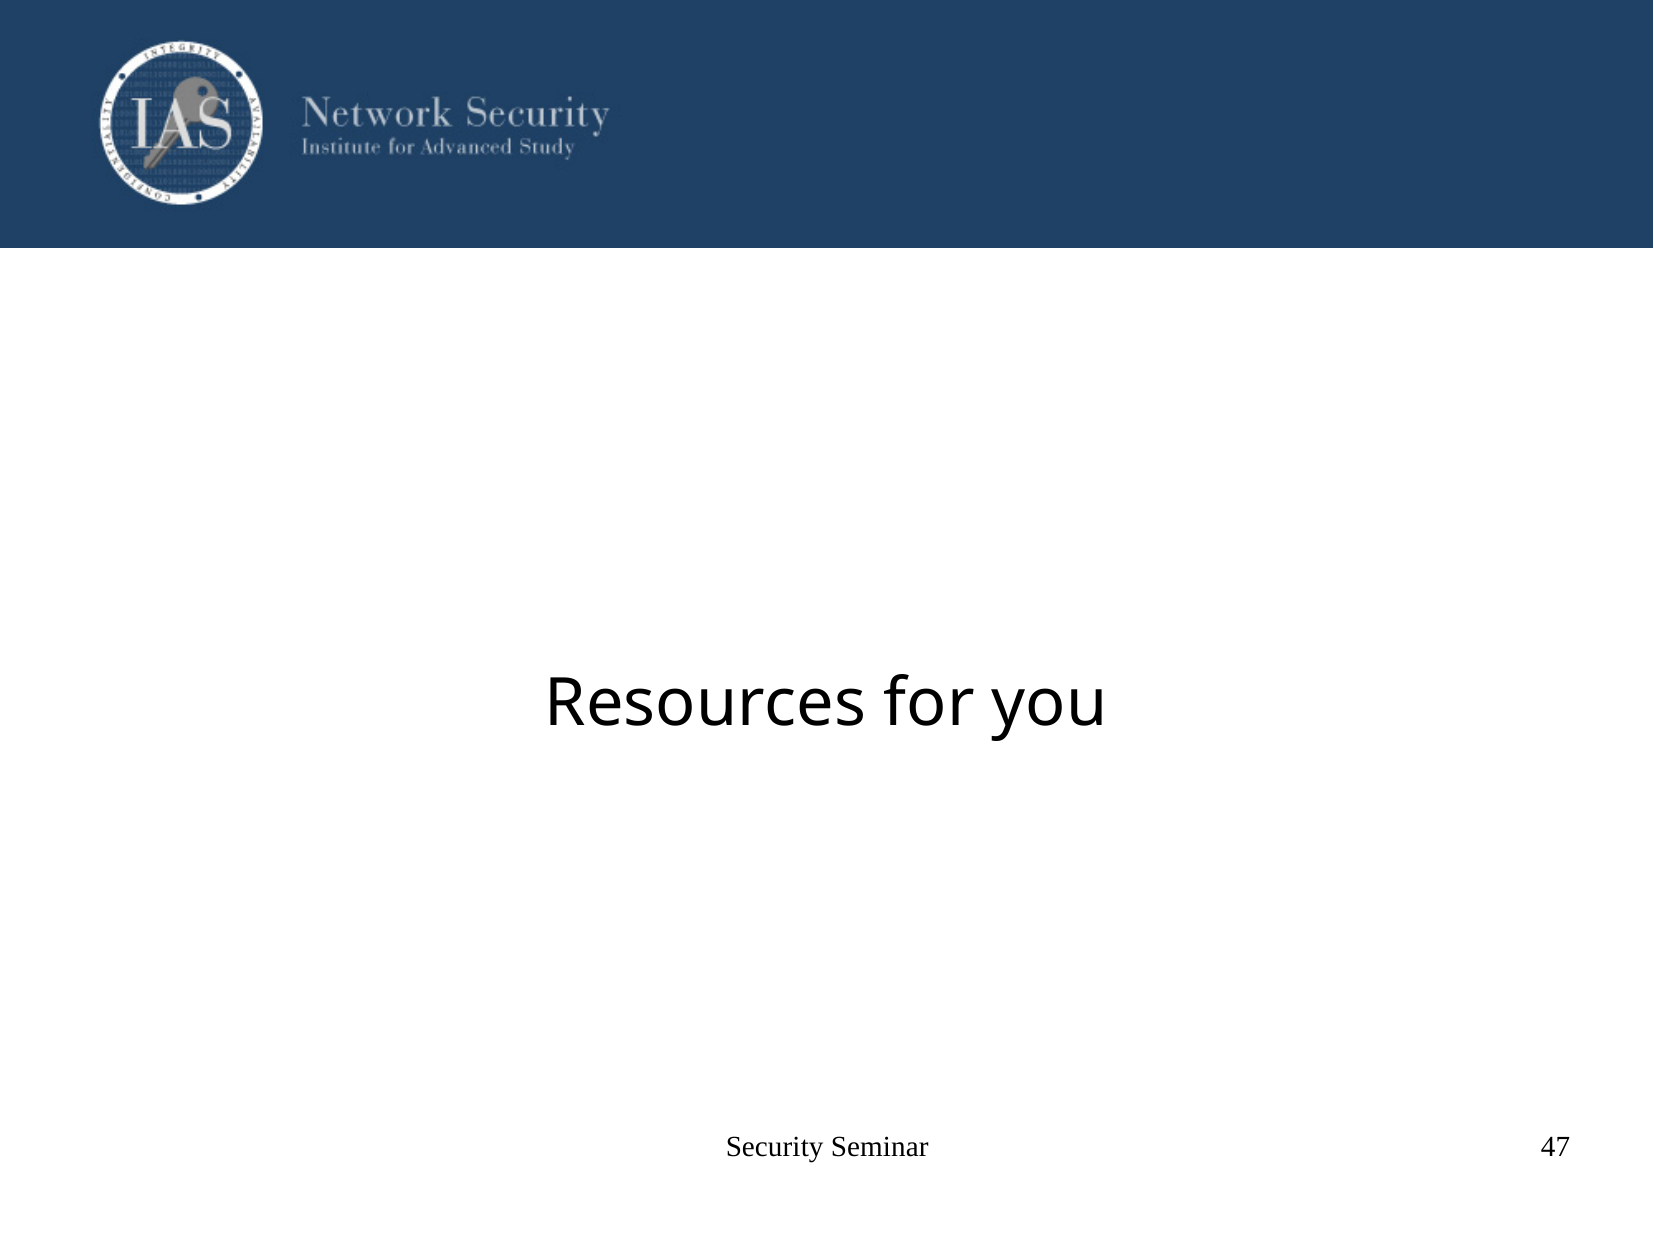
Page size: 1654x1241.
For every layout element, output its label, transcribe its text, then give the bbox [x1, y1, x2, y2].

picture [0, 0, 1653, 248]
subtitle Resources for you [82, 297, 1571, 1102]
